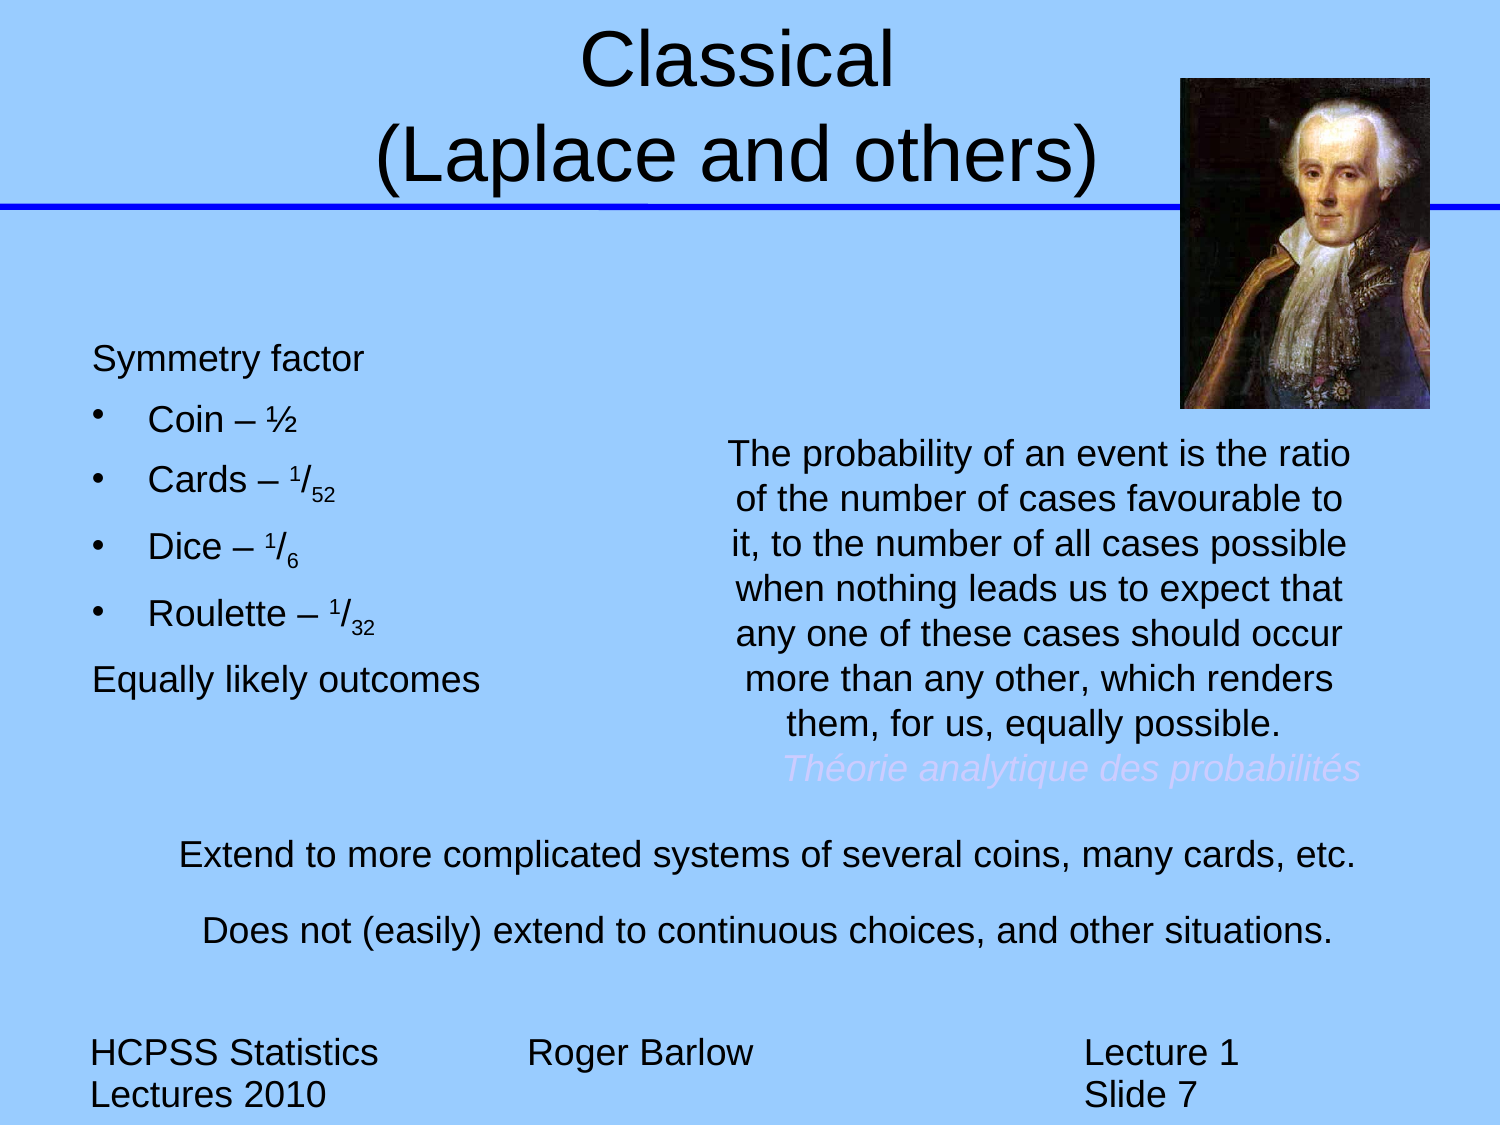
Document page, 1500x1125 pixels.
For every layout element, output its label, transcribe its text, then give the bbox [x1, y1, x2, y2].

text_box The probability of an event is the ratio of the number of cases favourable to it, to the number of all cases possible when nothing leads us to expect that any one of these cases should occur more than any other, which renders them, for us, equally possible. Théorie analytique des probabilités [702, 420, 1377, 865]
picture [1180, 78, 1430, 409]
text_box Extend to more complicated systems of several coins, many cards, etc. Does not (easily) extend to continuous choices, and other situations. [118, 822, 1418, 960]
text_box Symmetry factor Coin – ½ Cards – 1/52 Dice – 1/6 Roulette – 1/32 Equally likely outcomes [76, 326, 646, 1018]
title Classical (Laplace and others) [80, 0, 1418, 206]
